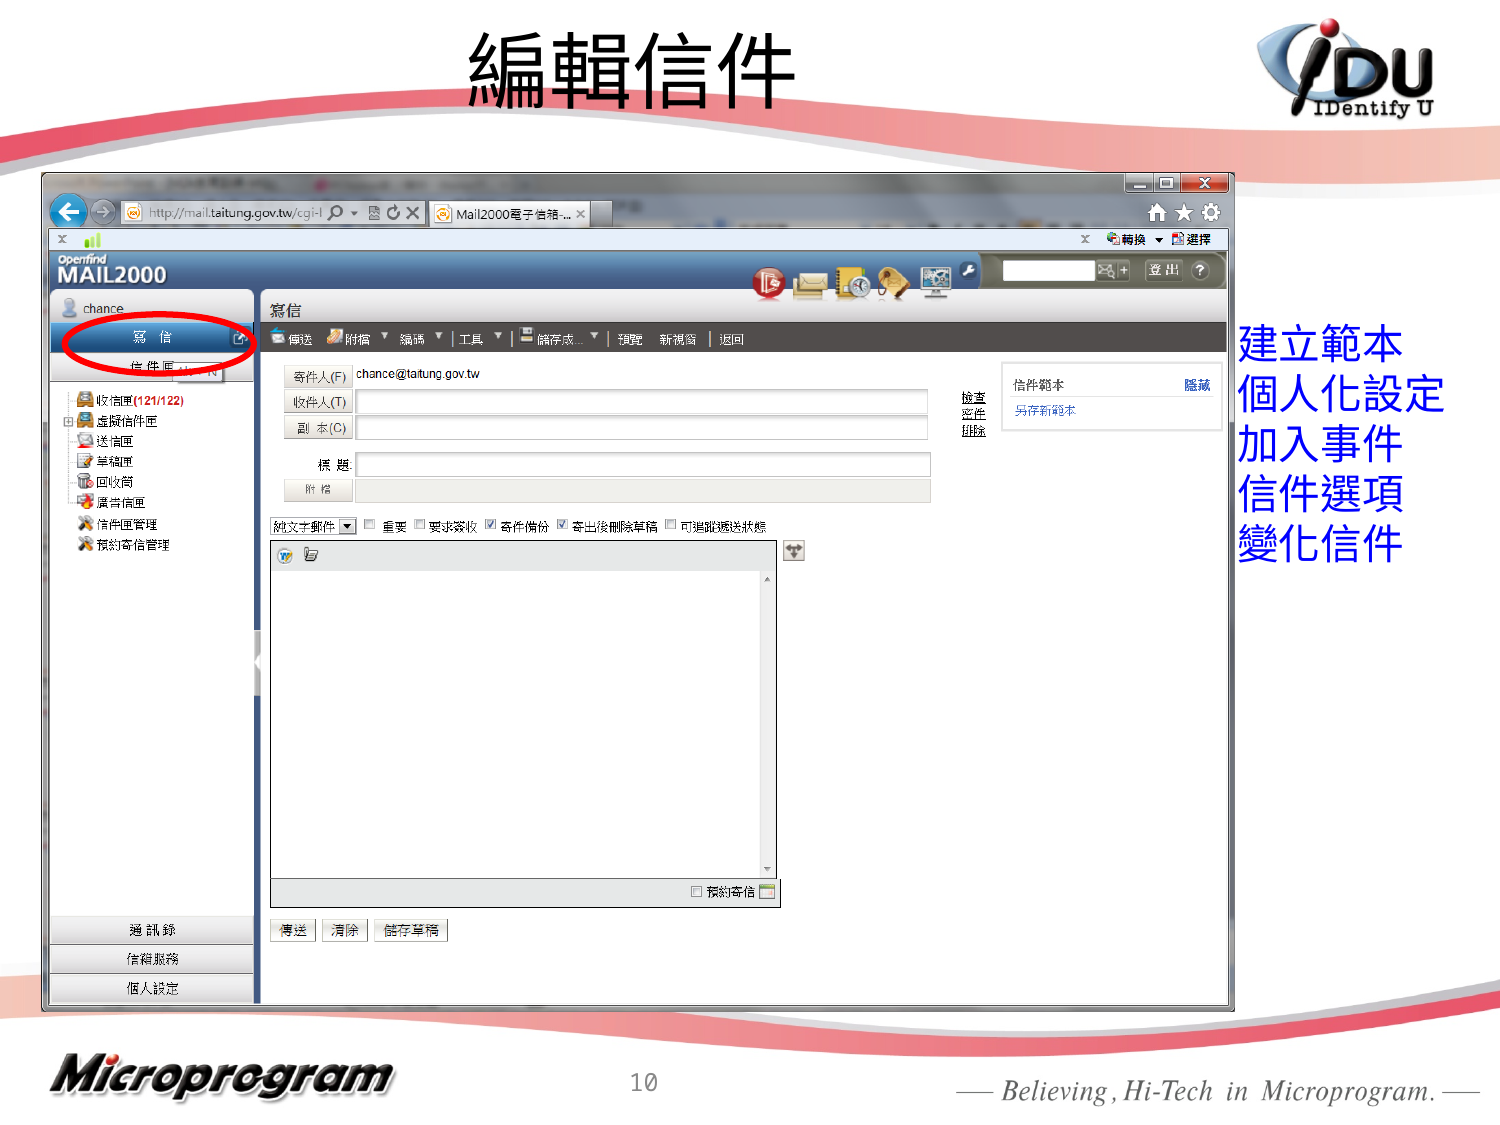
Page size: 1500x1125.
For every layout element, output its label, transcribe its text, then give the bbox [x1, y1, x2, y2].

text_box [468, 1053, 819, 1114]
text_box 建立範本 個人化設定 加入事件 信件選項 變化信件 [1222, 310, 1461, 576]
title 編輯信件 [35, 11, 1231, 118]
picture [41, 172, 1235, 1012]
